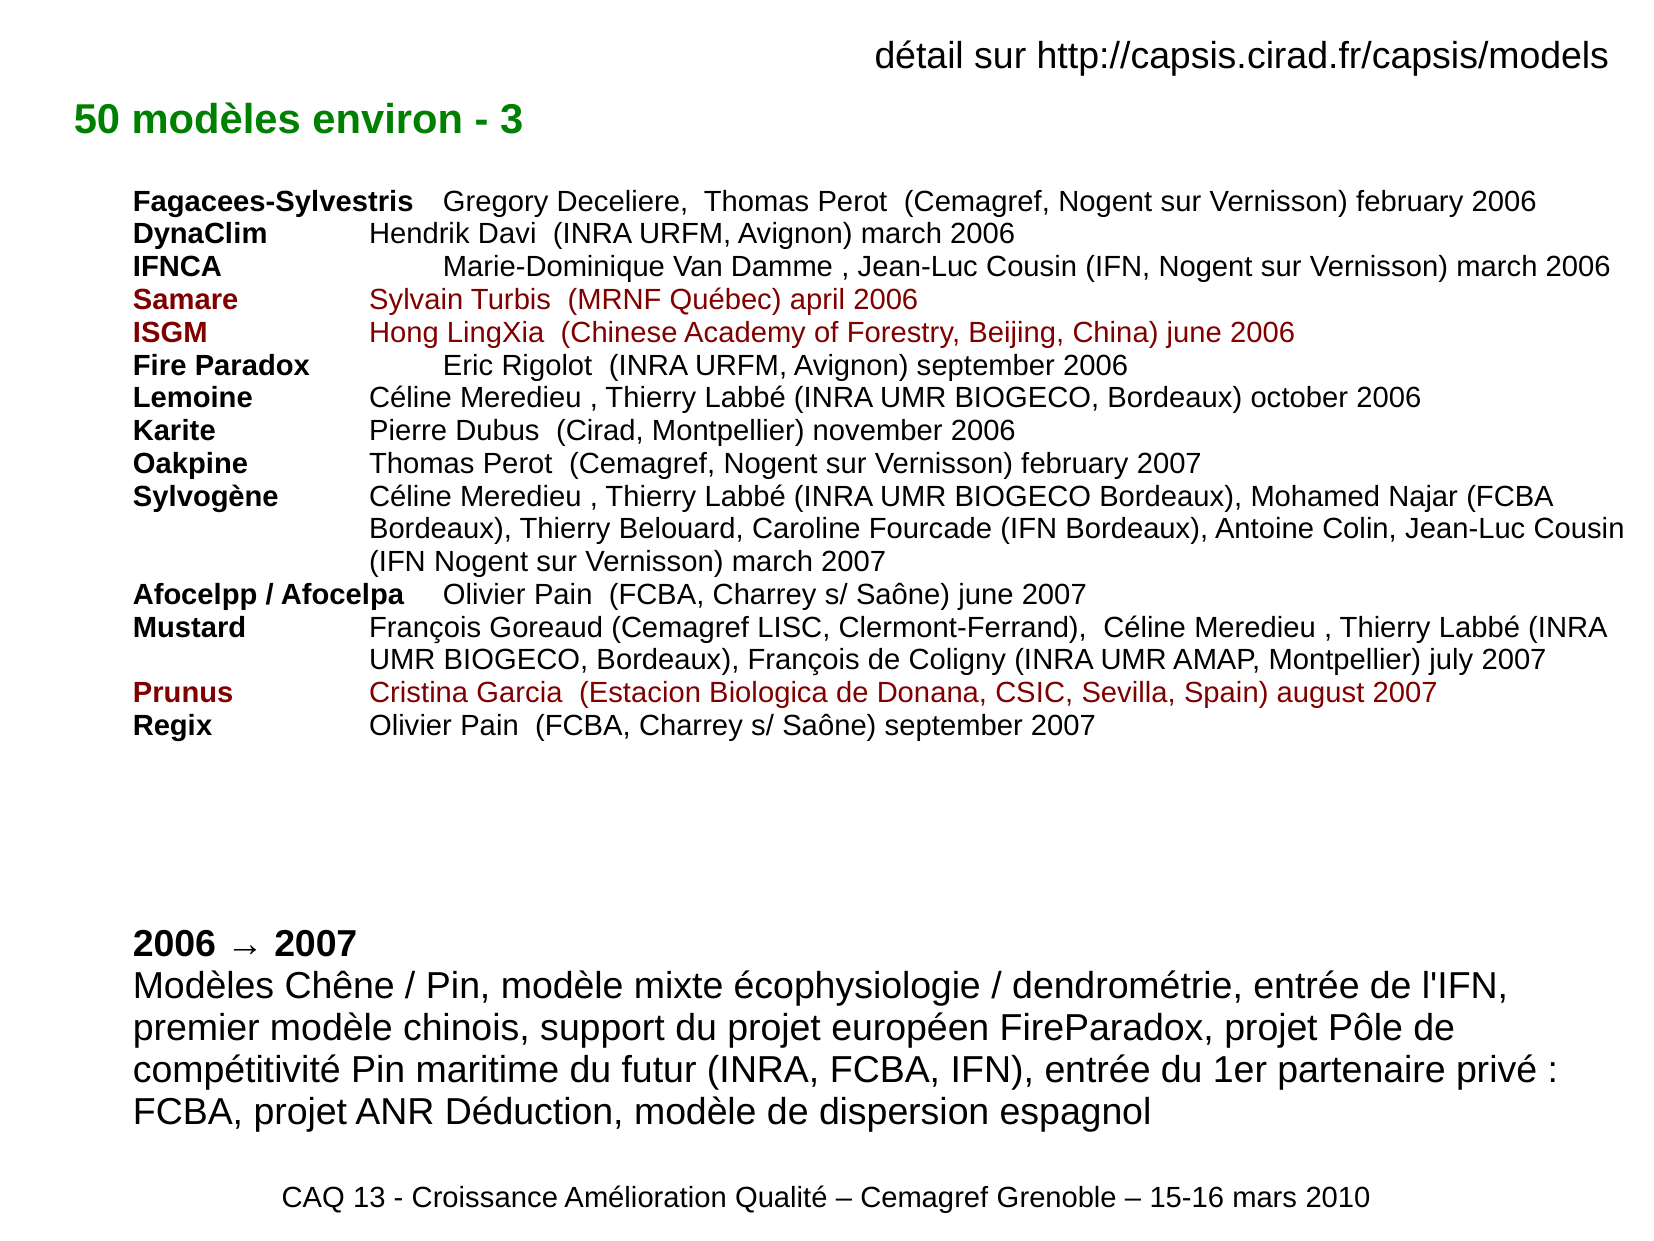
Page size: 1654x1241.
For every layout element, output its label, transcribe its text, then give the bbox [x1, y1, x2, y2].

text_box détail sur http://capsis.cirad.fr/capsis/models [815, 27, 1625, 89]
text_box 50 modèles environ - 3 [59, 88, 798, 158]
text_box Fagacees-Sylvestris Gregory Deceliere, Thomas Perot (Cemagref, Nogent sur Vernisson) february 2006 DynaClim Hendrik Davi (INRA URFM, Avignon) march 2006 IFNCA Marie-Dominique Van Damme , Jean-Luc Cousin (IFN, Nogent sur Vernisson) march 2006 Samare Sylvain Turbis (MRNF Québec) april 2006 ISGM Hong LingXia (Chinese Academy of Forestry, Beijing, China) june 2006 Fire Paradox Eric Rigolot (INRA URFM, Avignon) september 2006 Lemoine Céline Meredieu , Thierry Labbé (INRA UMR BIOGECO, Bordeaux) october 2006 Karite Pierre Dubus (Cirad, Montpellier) november 2006 Oakpine Thomas Perot (Cemagref, Nogent sur Vernisson) february 2007 Sylvogène Céline Meredieu , Thierry Labbé (INRA UMR BIOGECO Bordeaux), Mohamed Najar (FCBA Bordeaux), Thierry Belouard, Caroline Fourcade (IFN Bordeaux), Antoine Colin, Jean-Luc Cousin (IFN Nogent sur Vernisson) march 2007 Afocelpp / Afocelpa Olivier Pain (FCBA, Charrey s/ Saône) june 2007 Mustard François Goreaud (Cemagref LISC, Clermont-Ferrand), Céline Meredieu , Thierry Labbé (INRA UMR BIOGECO, Bordeaux), François de Coligny (INRA UMR AMAP, Montpellier) july 2007 Prunus Cristina Garcia (Estacion Biologica de Donana, CSIC, Sevilla, Spain) august 2007 Regix Olivier Pain (FCBA, Charrey s/ Saône) september 2007 [118, 177, 1654, 830]
text_box 2006 → 2007 Modèles Chêne / Pin, modèle mixte écophysiologie / dendrométrie, entrée de l'IFN, premier modèle chinois, support du projet européen FireParadox, projet Pôle de compétitivité Pin maritime du futur (INRA, FCBA, IFN), entrée du 1er partenaire privé : FCBA, projet ANR Déduction, modèle de dispersion espagnol [118, 915, 1595, 1165]
